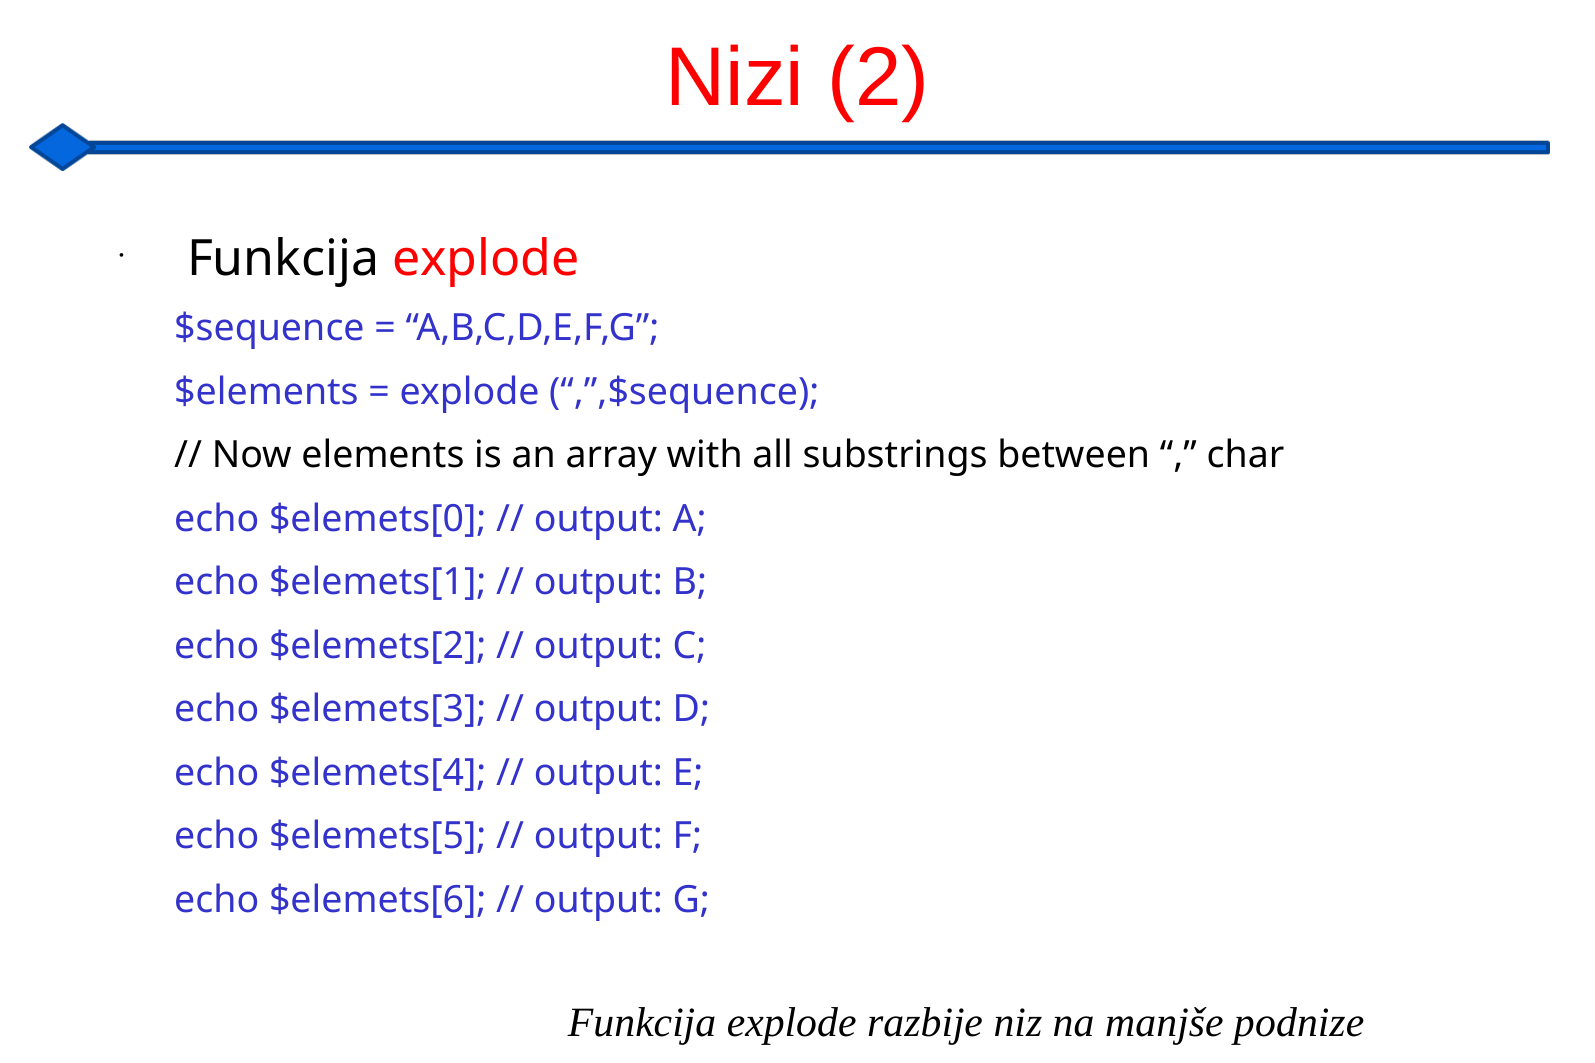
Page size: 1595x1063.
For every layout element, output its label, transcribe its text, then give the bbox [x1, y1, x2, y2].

title Nizi (2) [167, 19, 1428, 134]
picture [28, 122, 1551, 172]
text_box Funkcija explode razbije niz na manjše podnize [553, 987, 1380, 1053]
text_box Funkcija explode $sequence = “A,B,C,D,E,F,G”; $elements = explode (“,”,$sequence); // Now elements is an array with all substrings between “,” char echo $elemets[0]; // output: A; echo $elemets[1]; // output: B; echo $elemets[2]; // output: C; echo $elemets[3]; // output: D; echo $elemets[4]; // output: E; echo $elemets[5]; // output: F; echo $elemets[6]; // output: G; [118, 187, 1498, 980]
